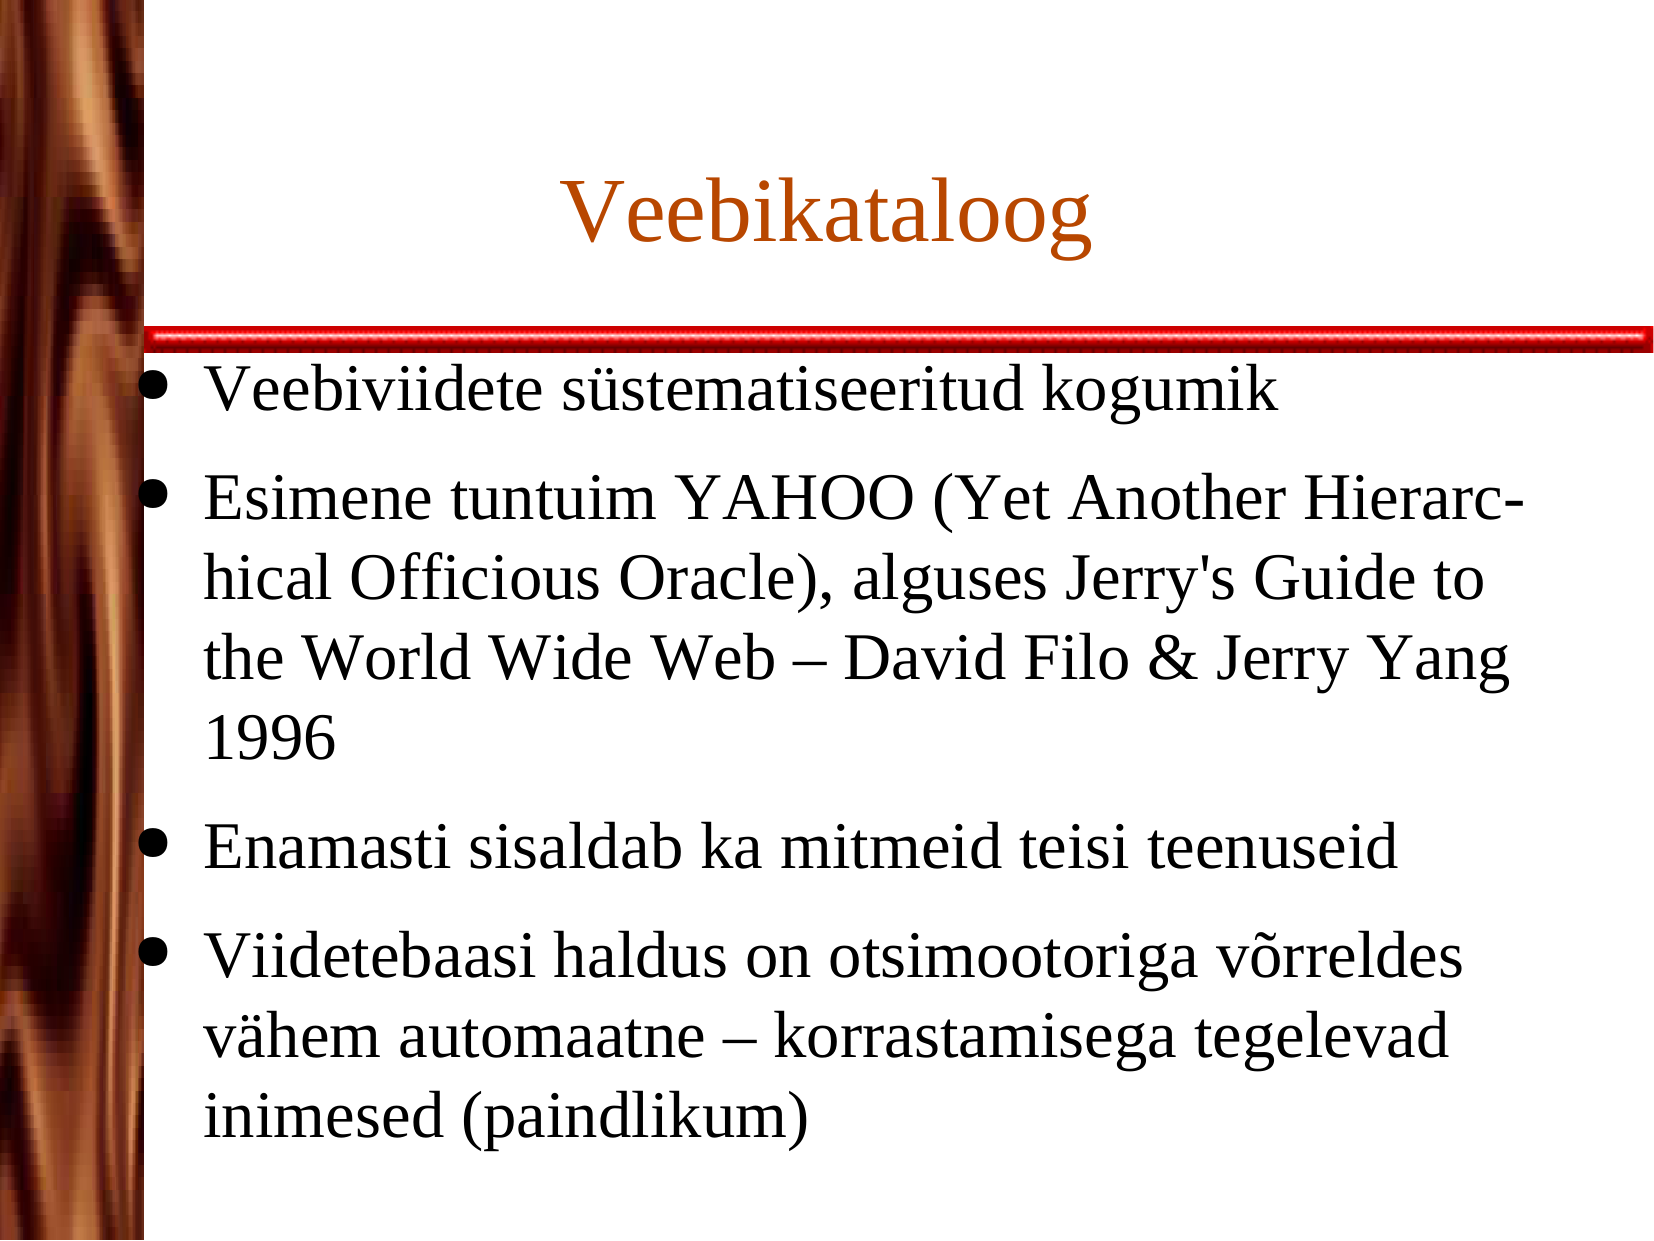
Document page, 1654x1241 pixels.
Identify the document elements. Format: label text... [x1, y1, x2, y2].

list Veebiviidete süstematiseeritud kogumik Esimene tuntuim YAHOO (Yet Another Hierarc-hical Officious Oracle), alguses Jerry's Guide to the World Wide Web – David Filo & Jerry Yang 1996 Enamasti sisaldab ka mitmeid teisi teenuseid Viidetebaasi haldus on otsimootoriga võrreldes vähem automaatne – korrastamisega tegelevad inimesed (paindlikum) [121, 344, 1533, 1146]
picture [0, 0, 1654, 1240]
title Veebikataloog [121, 100, 1533, 312]
